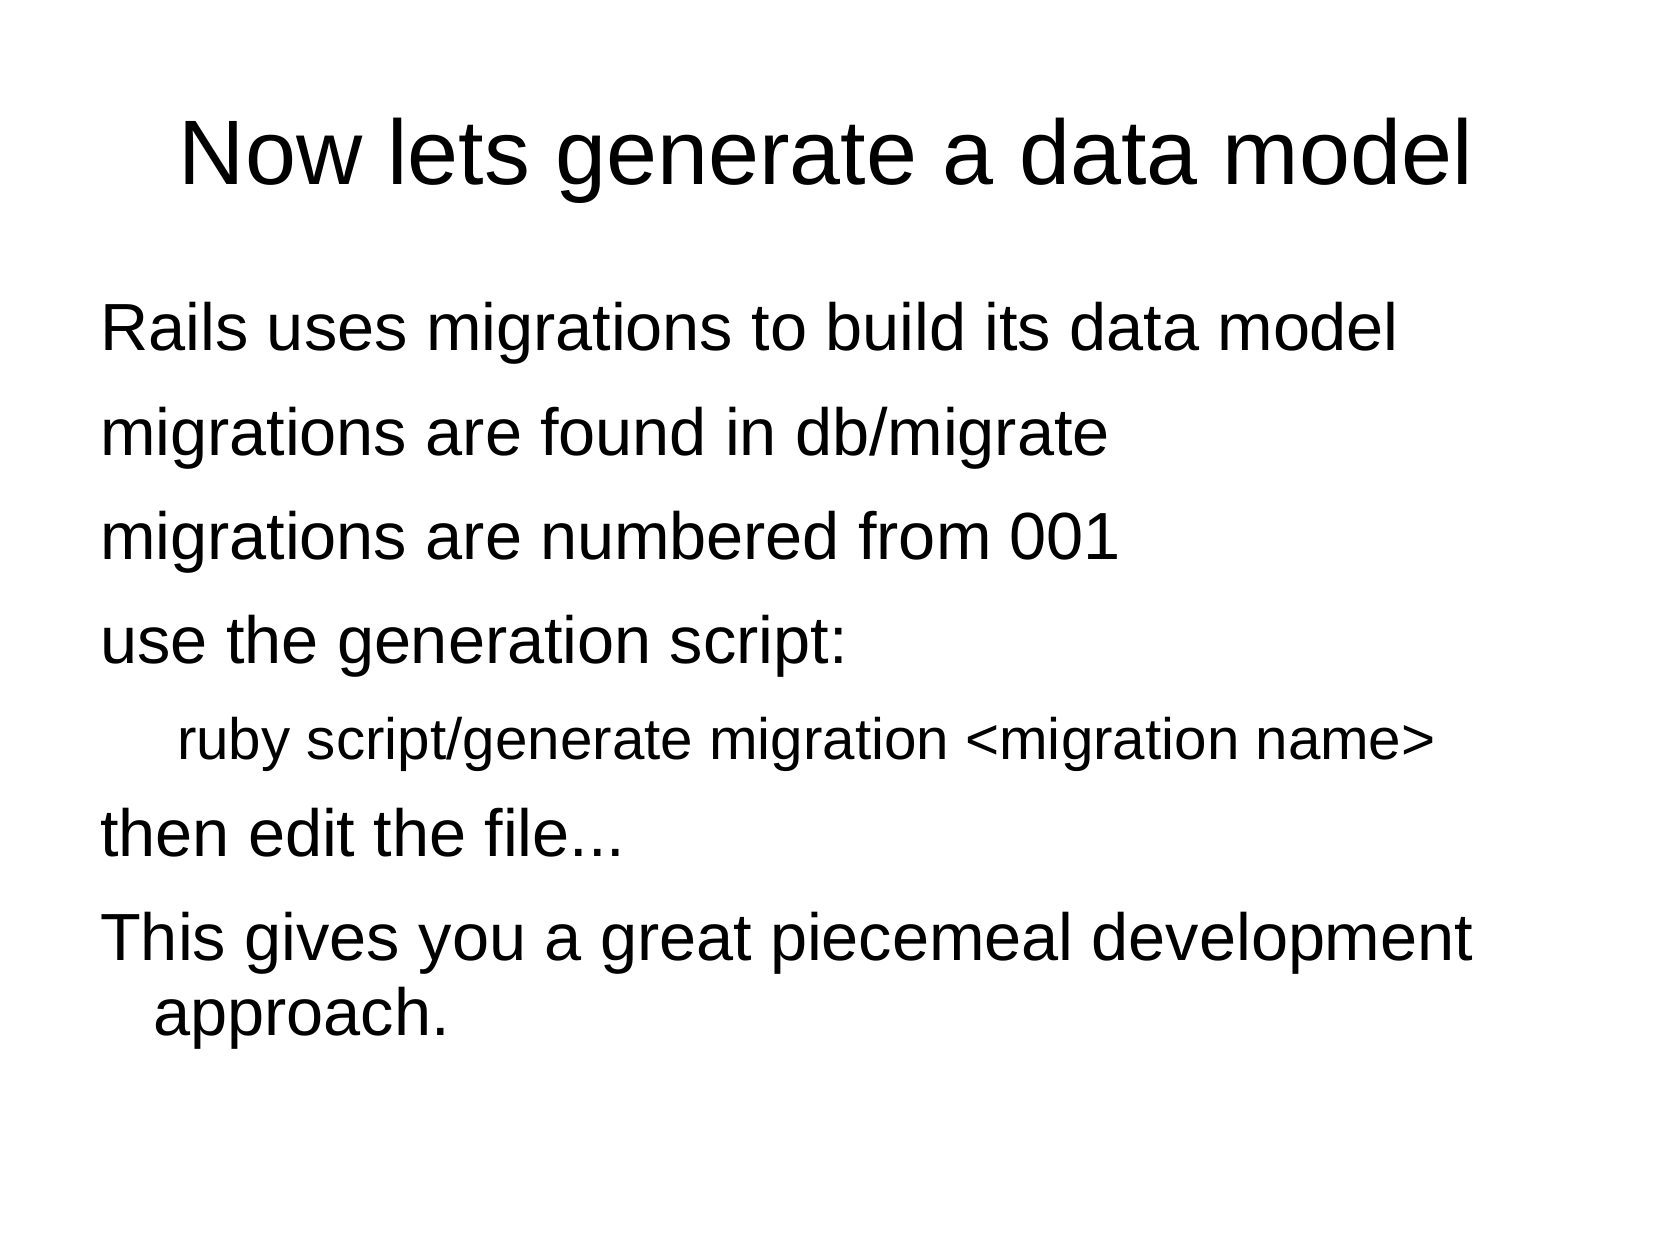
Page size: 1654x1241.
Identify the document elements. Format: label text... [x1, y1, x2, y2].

title Now lets generate a data model [82, 56, 1571, 250]
list Rails uses migrations to build its data model migrations are found in db/migrate migrations are numbered from 001 use the generation script: ruby script/generate migration <migration name> then edit the file... This gives you a great piecemeal development approach. [82, 290, 1571, 1094]
